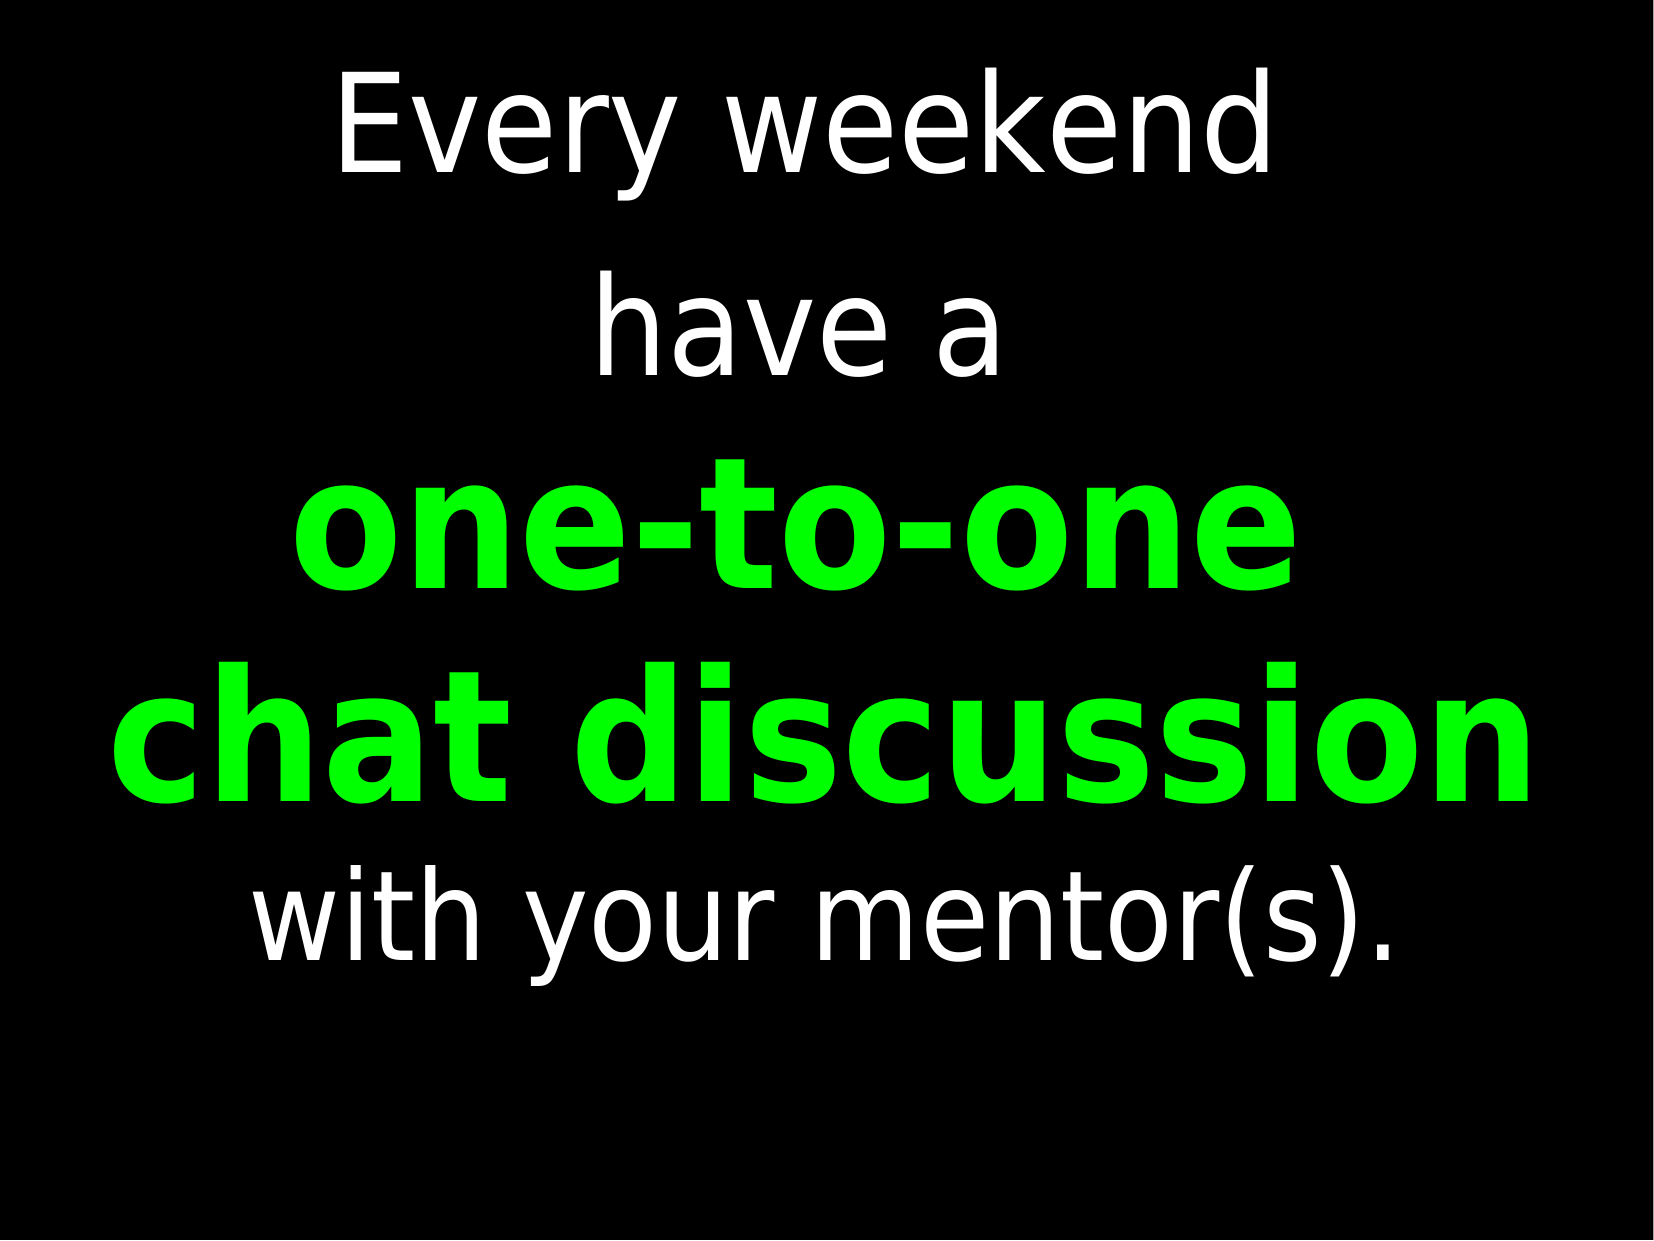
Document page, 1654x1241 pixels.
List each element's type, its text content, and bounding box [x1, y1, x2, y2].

text_box Every weekend have a one-to-one chat discussion with your mentor(s). [37, 37, 1613, 1126]
